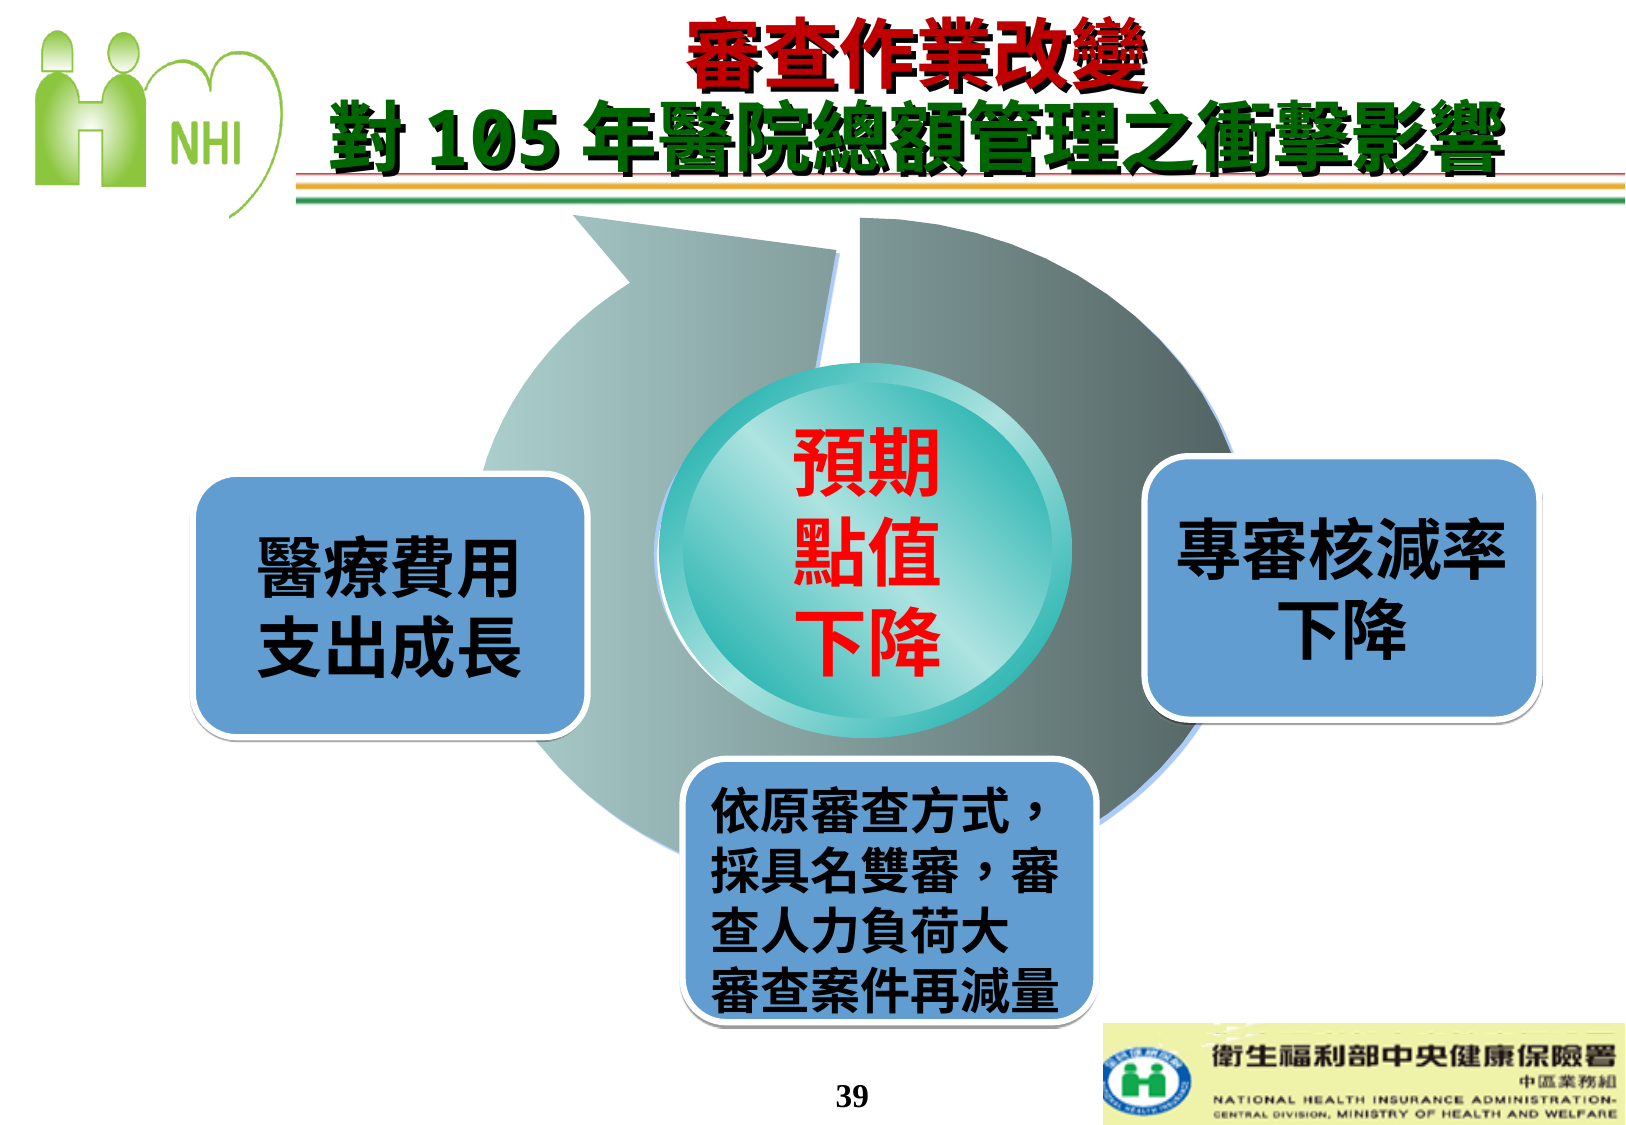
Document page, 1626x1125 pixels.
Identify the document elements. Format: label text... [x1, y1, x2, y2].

text_box 專審核減率下降 [1144, 456, 1540, 720]
text_box 審查作業改變 對105年醫院總額管理之衝擊影響 [292, 7, 1540, 191]
text_box [482, 214, 1233, 854]
text_box 依原審查方式，採具名雙審，審查人力負荷大 審查案件再減量 [682, 758, 1097, 1023]
text_box 醫療費用 支出成長 [192, 473, 588, 738]
text_box 預期 點值 下降 [682, 382, 1053, 719]
